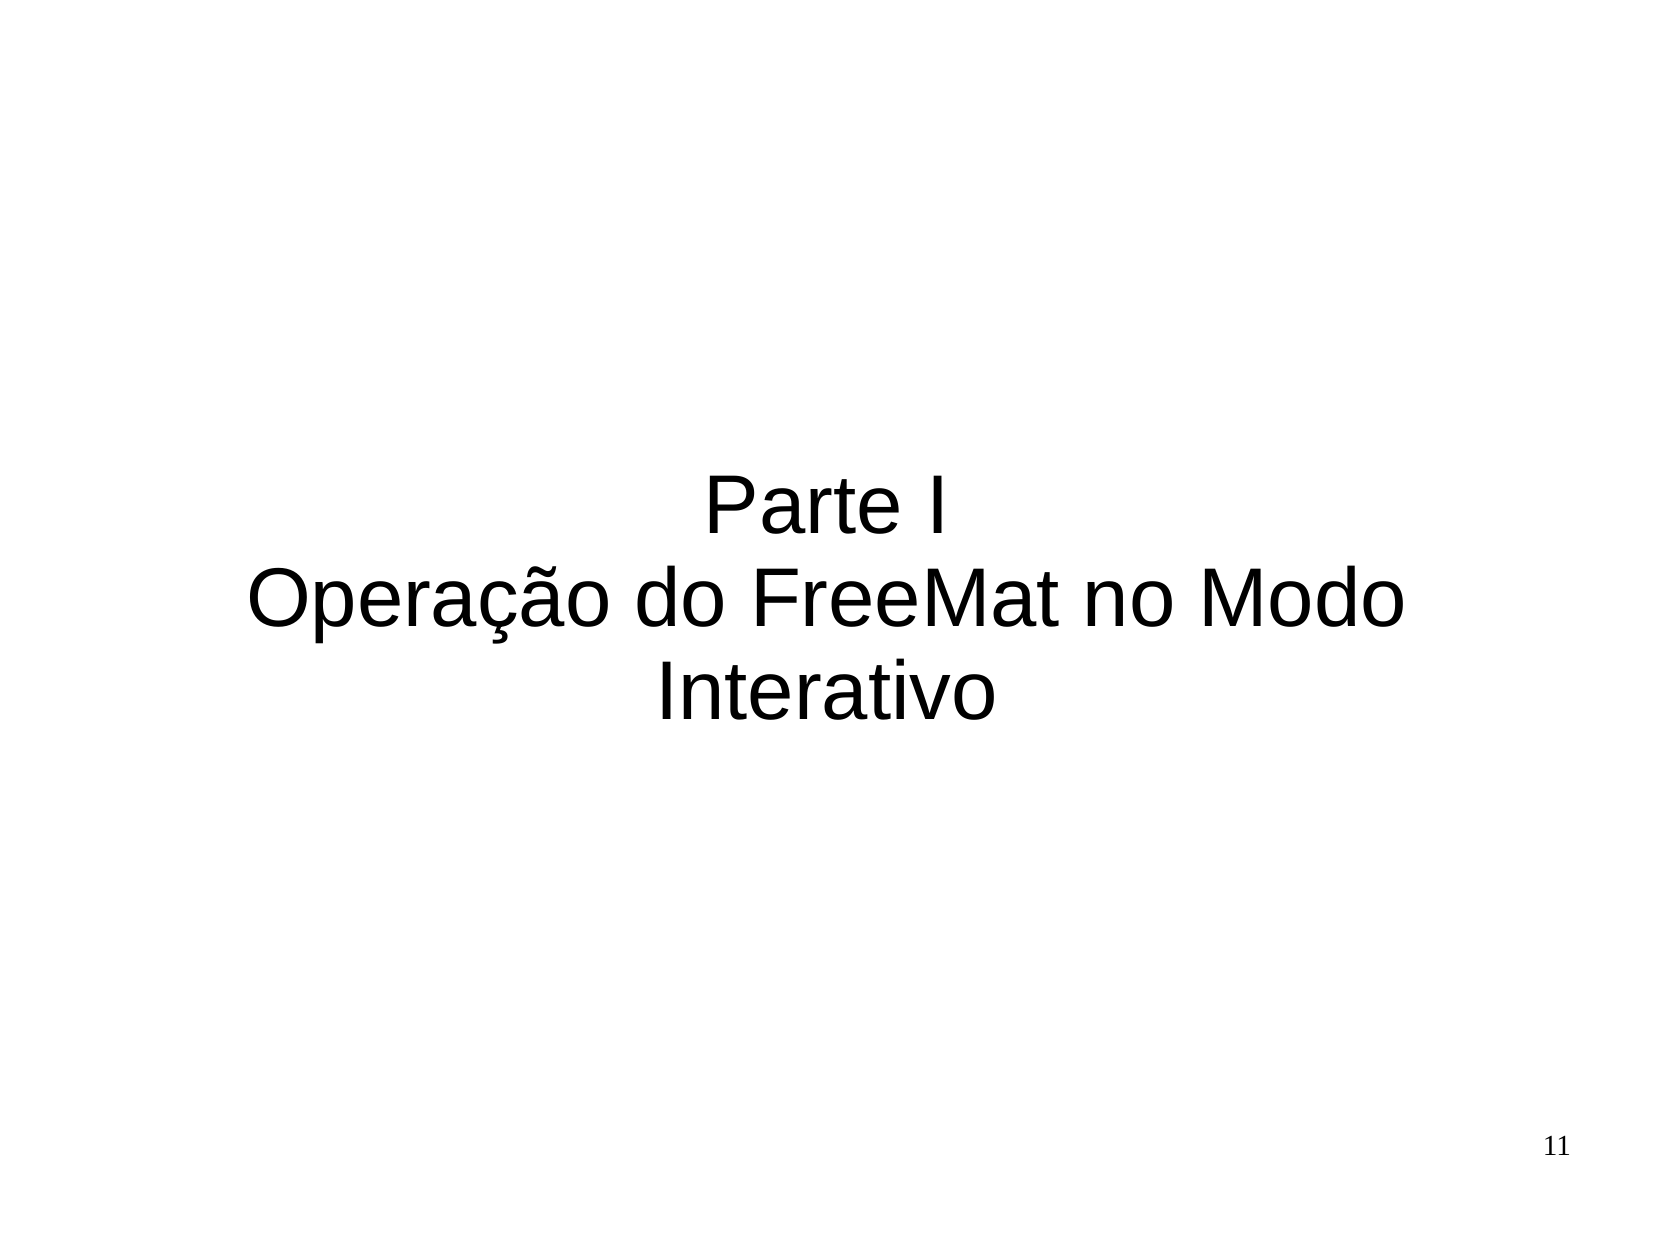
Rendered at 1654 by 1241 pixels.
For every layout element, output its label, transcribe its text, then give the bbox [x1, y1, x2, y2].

subtitle Parte I Operação do FreeMat no Modo Interativo [82, 49, 1571, 1146]
